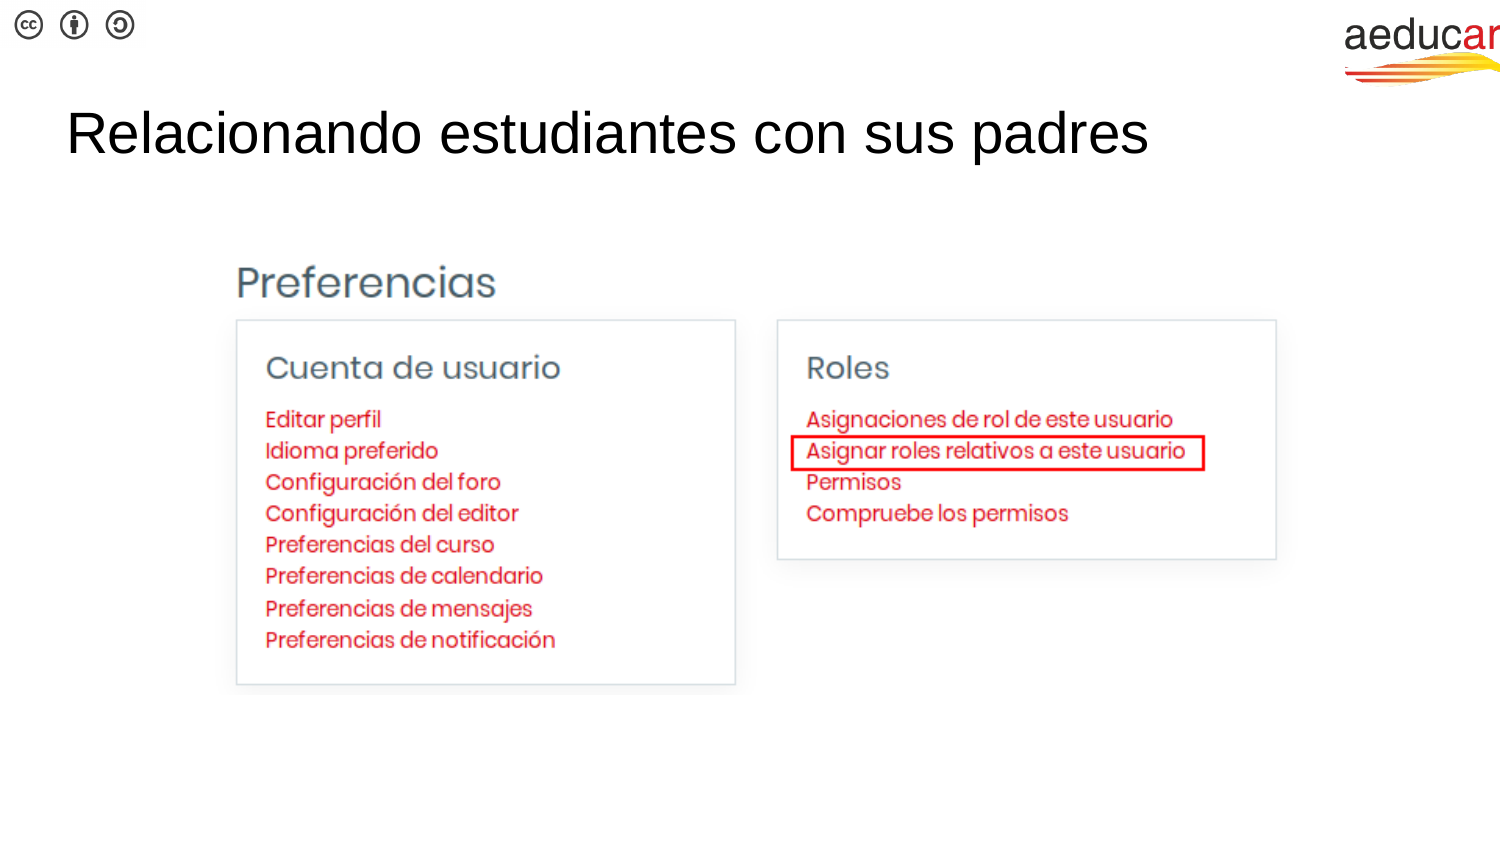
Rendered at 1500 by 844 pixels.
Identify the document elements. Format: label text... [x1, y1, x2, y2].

picture [0, 0, 146, 48]
picture [1344, 0, 1500, 104]
title Relacionando estudiantes con sus padres [51, 79, 1449, 190]
picture [208, 243, 1321, 695]
